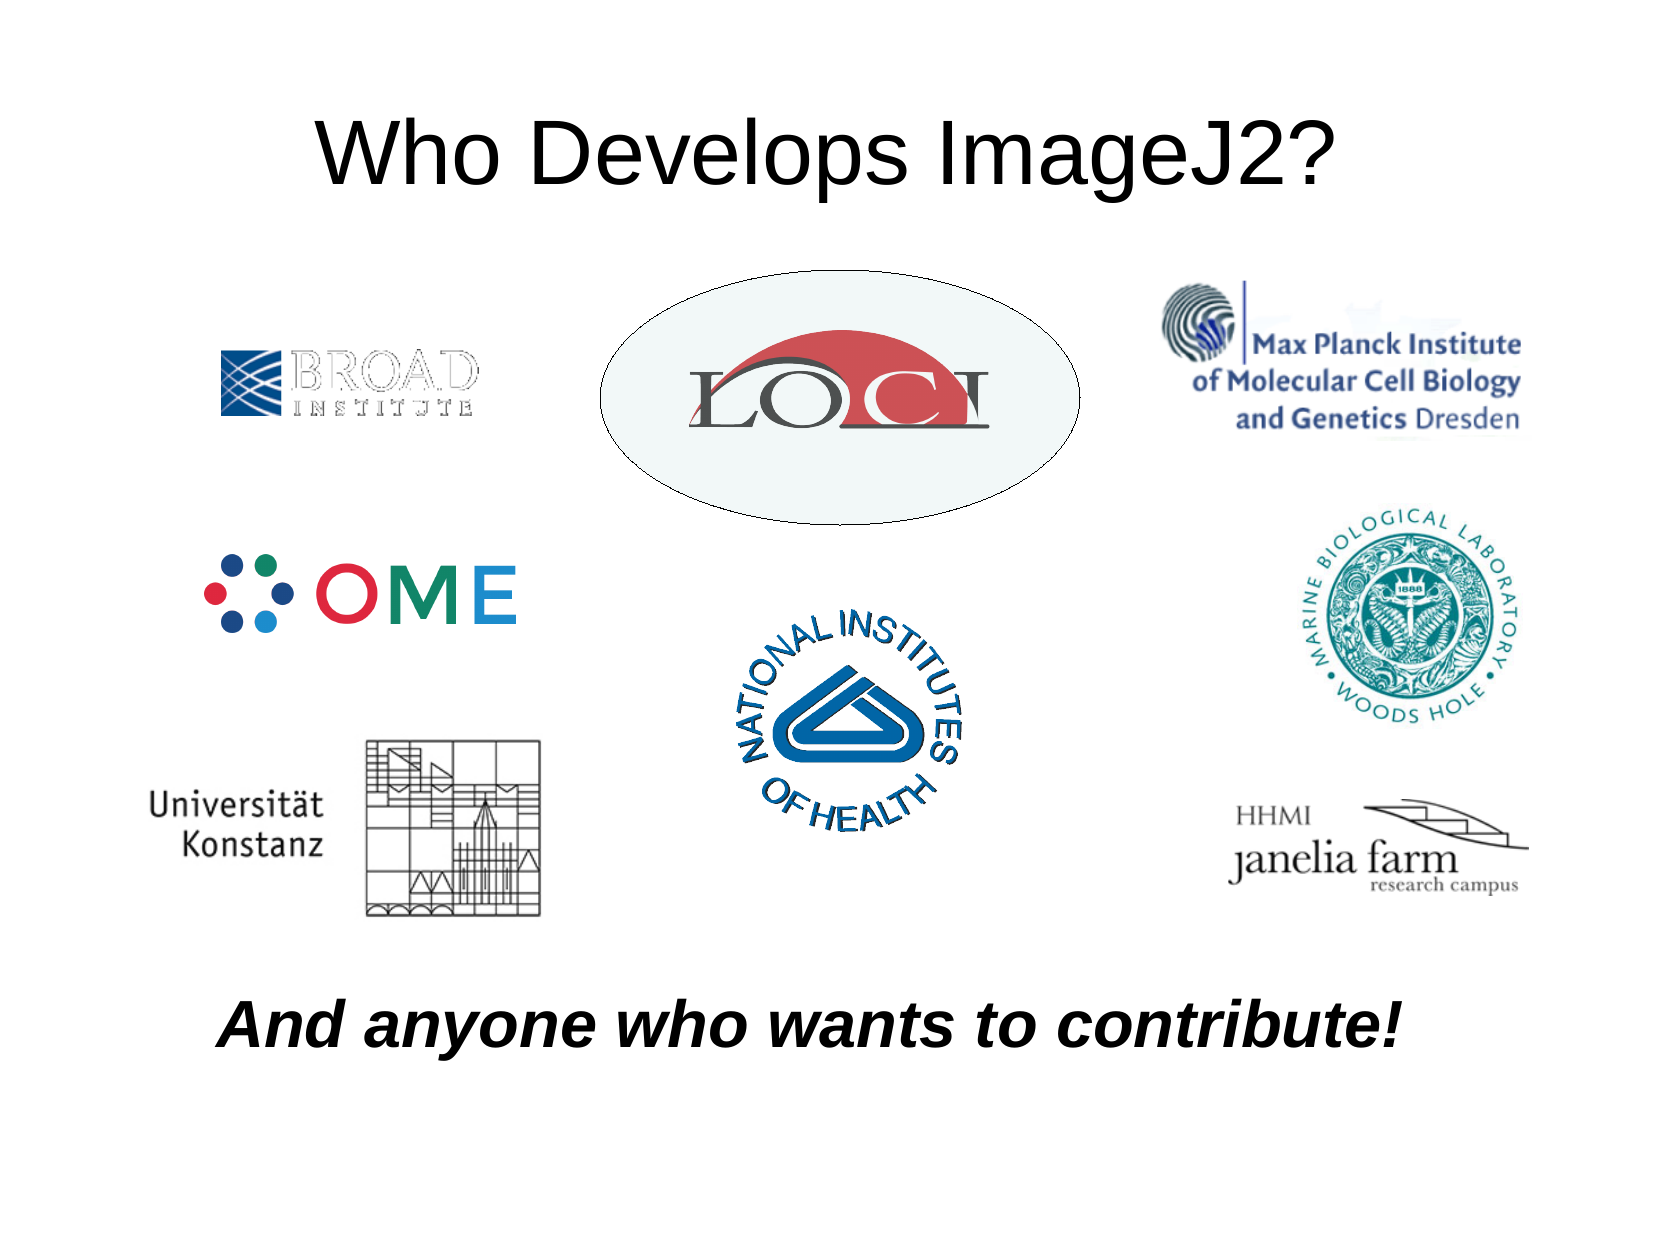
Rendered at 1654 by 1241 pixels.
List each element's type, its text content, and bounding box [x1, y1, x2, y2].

picture [1228, 799, 1529, 896]
list And anyone who wants to contribute! [145, 986, 1441, 1111]
title Who Develops ImageJ2? [82, 49, 1571, 257]
picture [1297, 503, 1523, 729]
picture [221, 349, 479, 416]
picture [204, 554, 516, 633]
picture [1153, 274, 1532, 441]
text_box [600, 270, 1081, 526]
picture [135, 733, 548, 924]
picture [736, 609, 962, 832]
